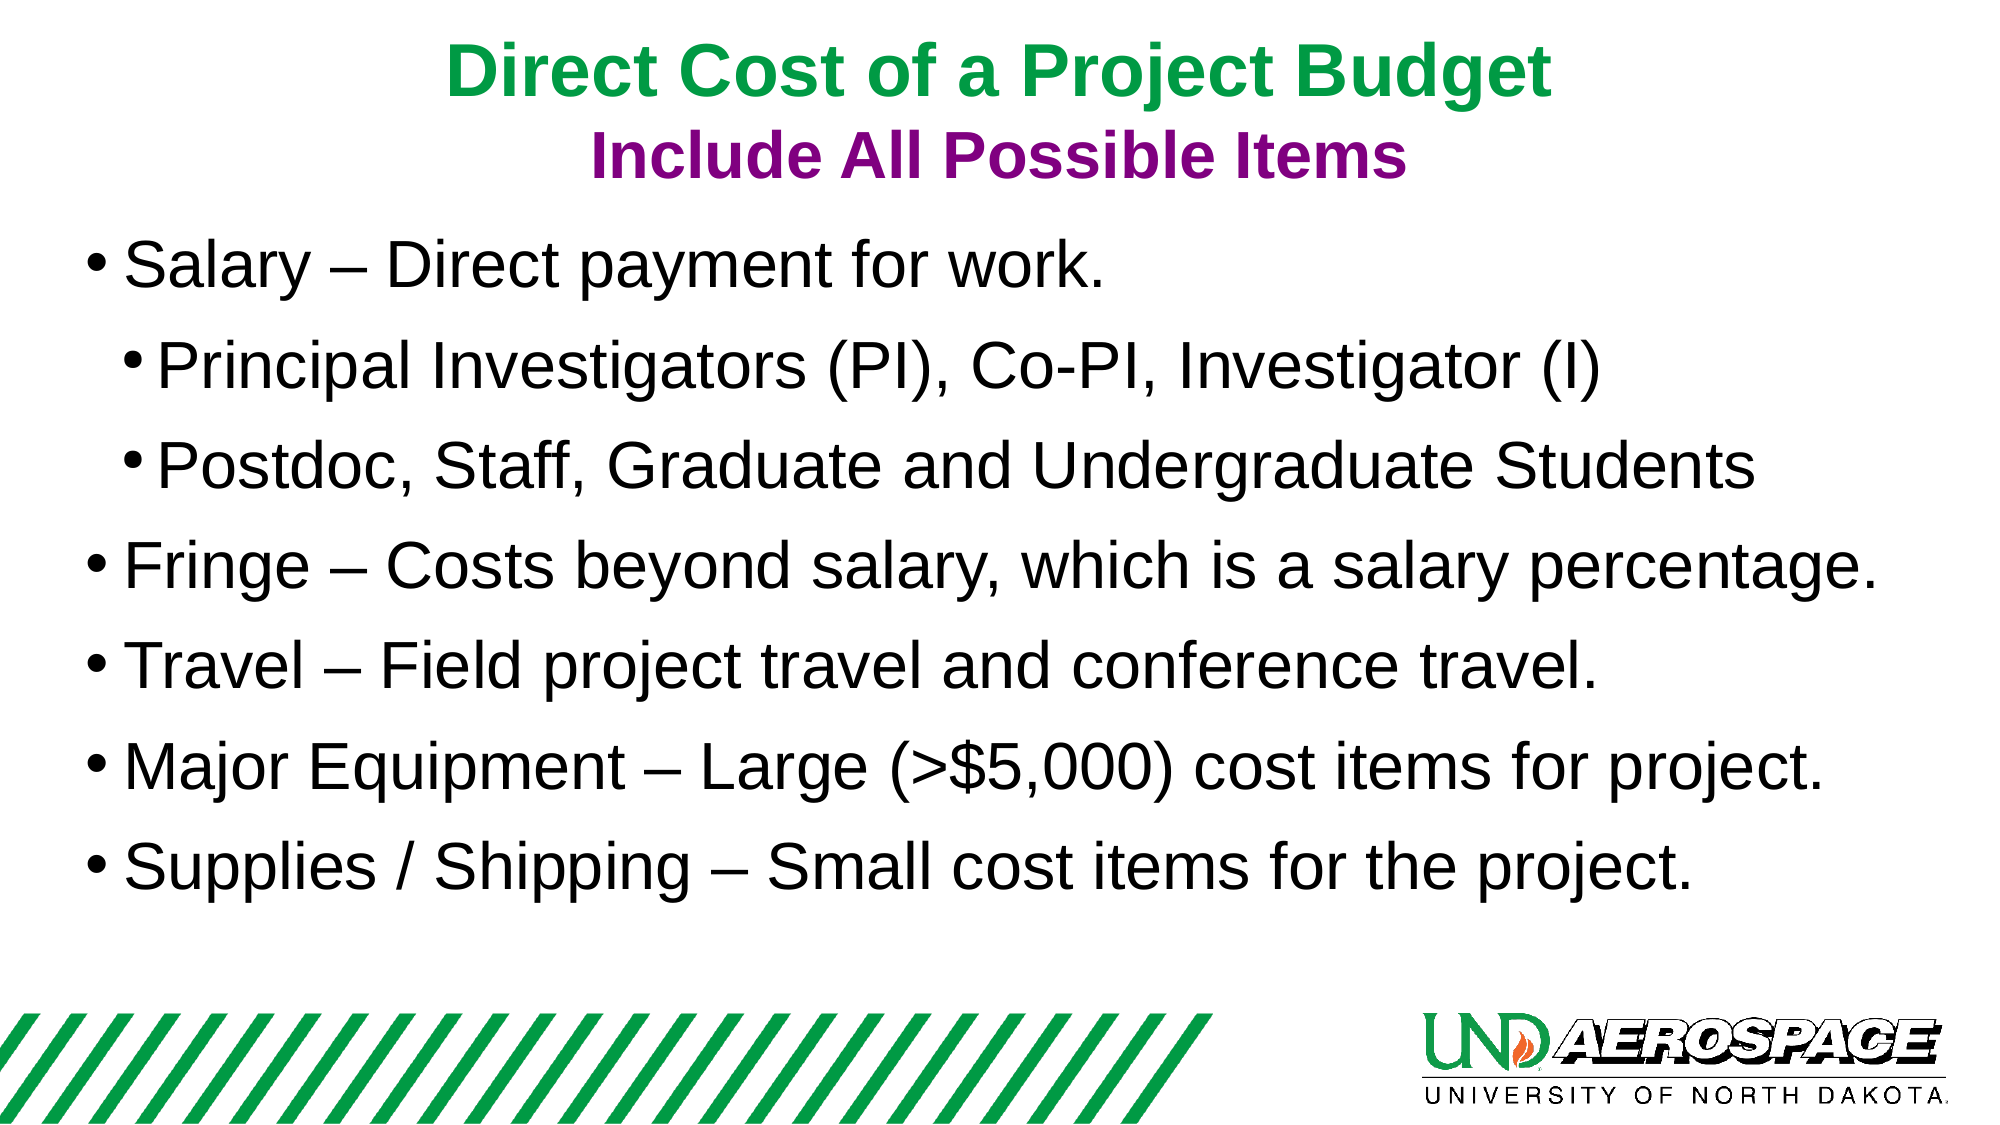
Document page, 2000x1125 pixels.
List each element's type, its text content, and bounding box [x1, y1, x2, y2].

picture [1422, 1013, 1948, 1104]
picture [0, 1013, 1213, 1124]
text_box Direct Cost of a Project Budget Include All Possible Items [0, 0, 2000, 220]
text_box Salary – Direct payment for work. Principal Investigators (PI), Co-PI, Investigator (I) Postdoc, Staff, Graduate and Undergraduate Students Fringe – Costs beyond salary, which is a salary percentage. Travel – Field project travel and conference travel. Major Equipment – Large (>$5,000) cost items for project. Supplies / Shipping – Small cost items for the project. [70, 201, 1915, 932]
